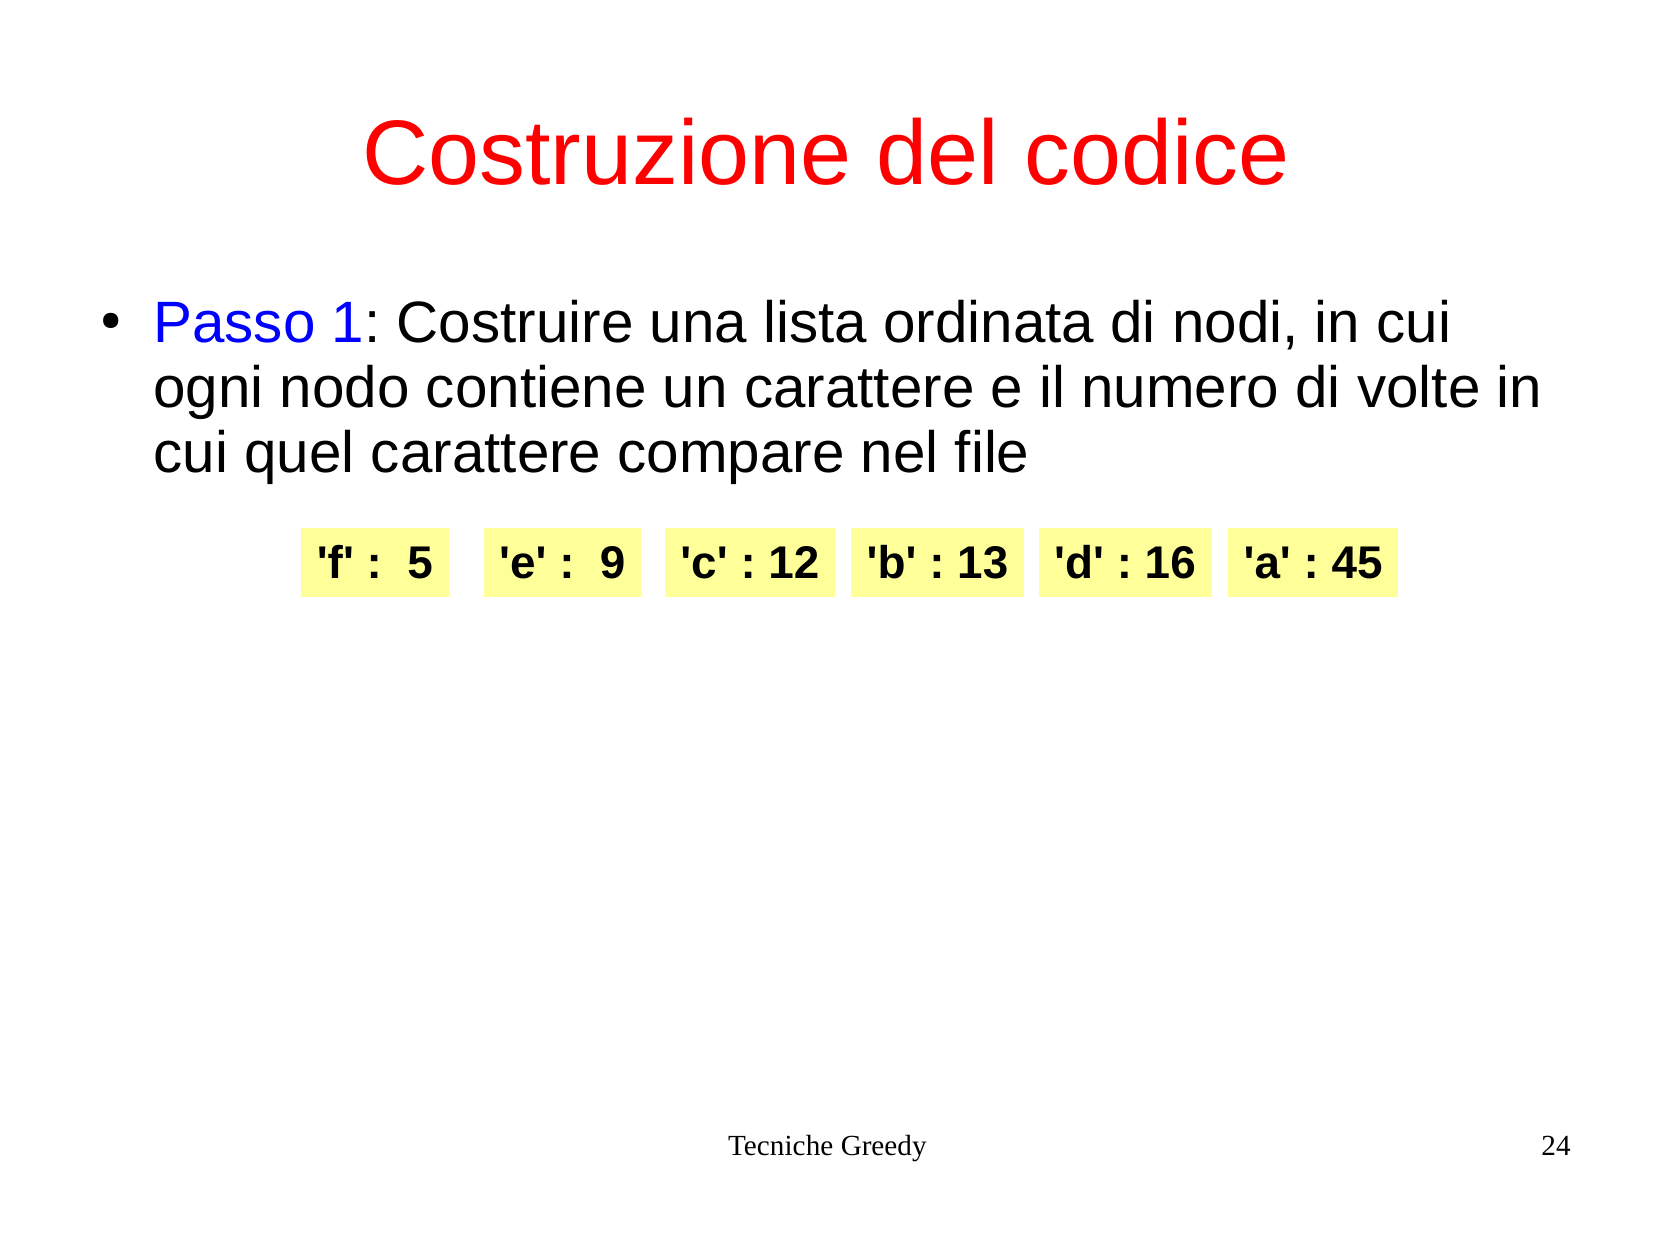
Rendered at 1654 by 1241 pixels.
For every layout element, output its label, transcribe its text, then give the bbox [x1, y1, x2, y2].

list Passo 1: Costruire una lista ordinata di nodi, in cui ogni nodo contiene un carattere e il numero di volte in cui quel carattere compare nel file [82, 290, 1571, 1094]
title Costruzione del codice [82, 49, 1571, 257]
